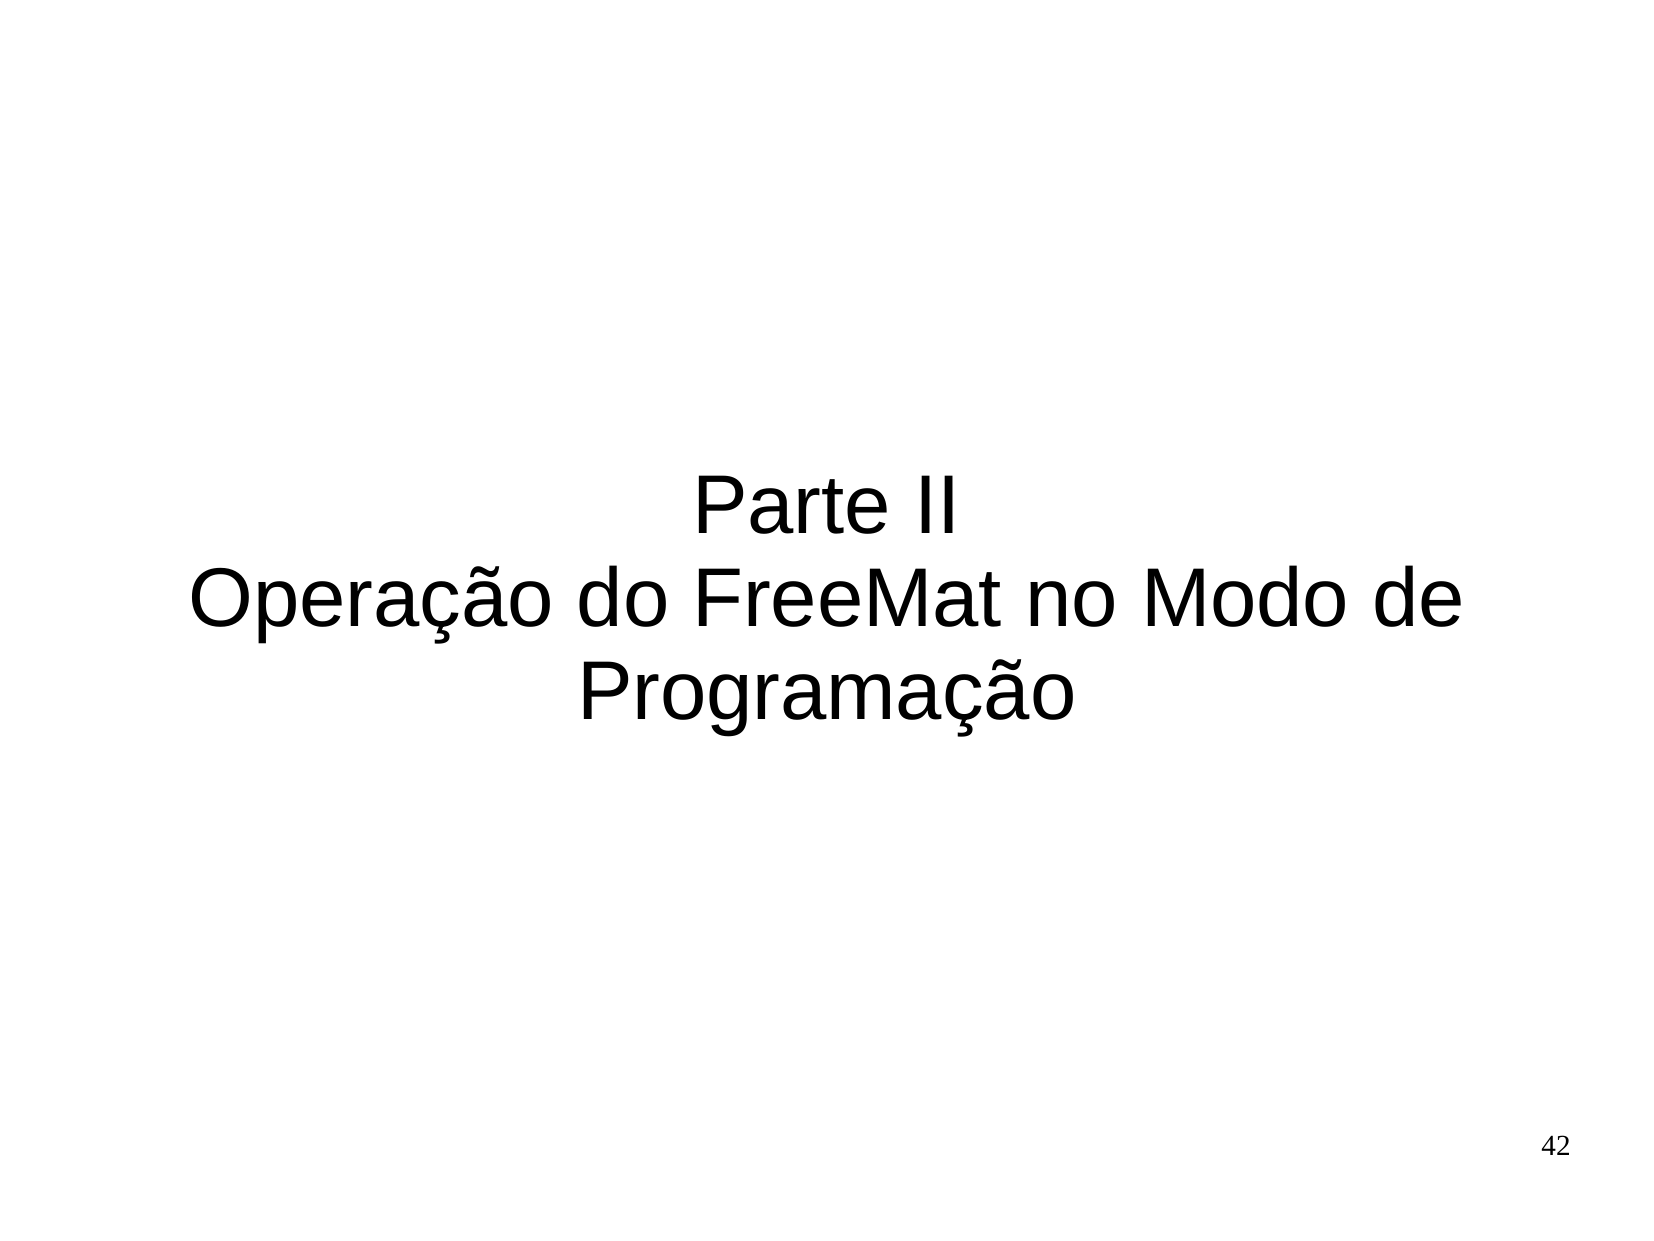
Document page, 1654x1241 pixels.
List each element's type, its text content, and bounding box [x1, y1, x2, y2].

subtitle Parte II Operação do FreeMat no Modo de Programação [82, 49, 1571, 1146]
